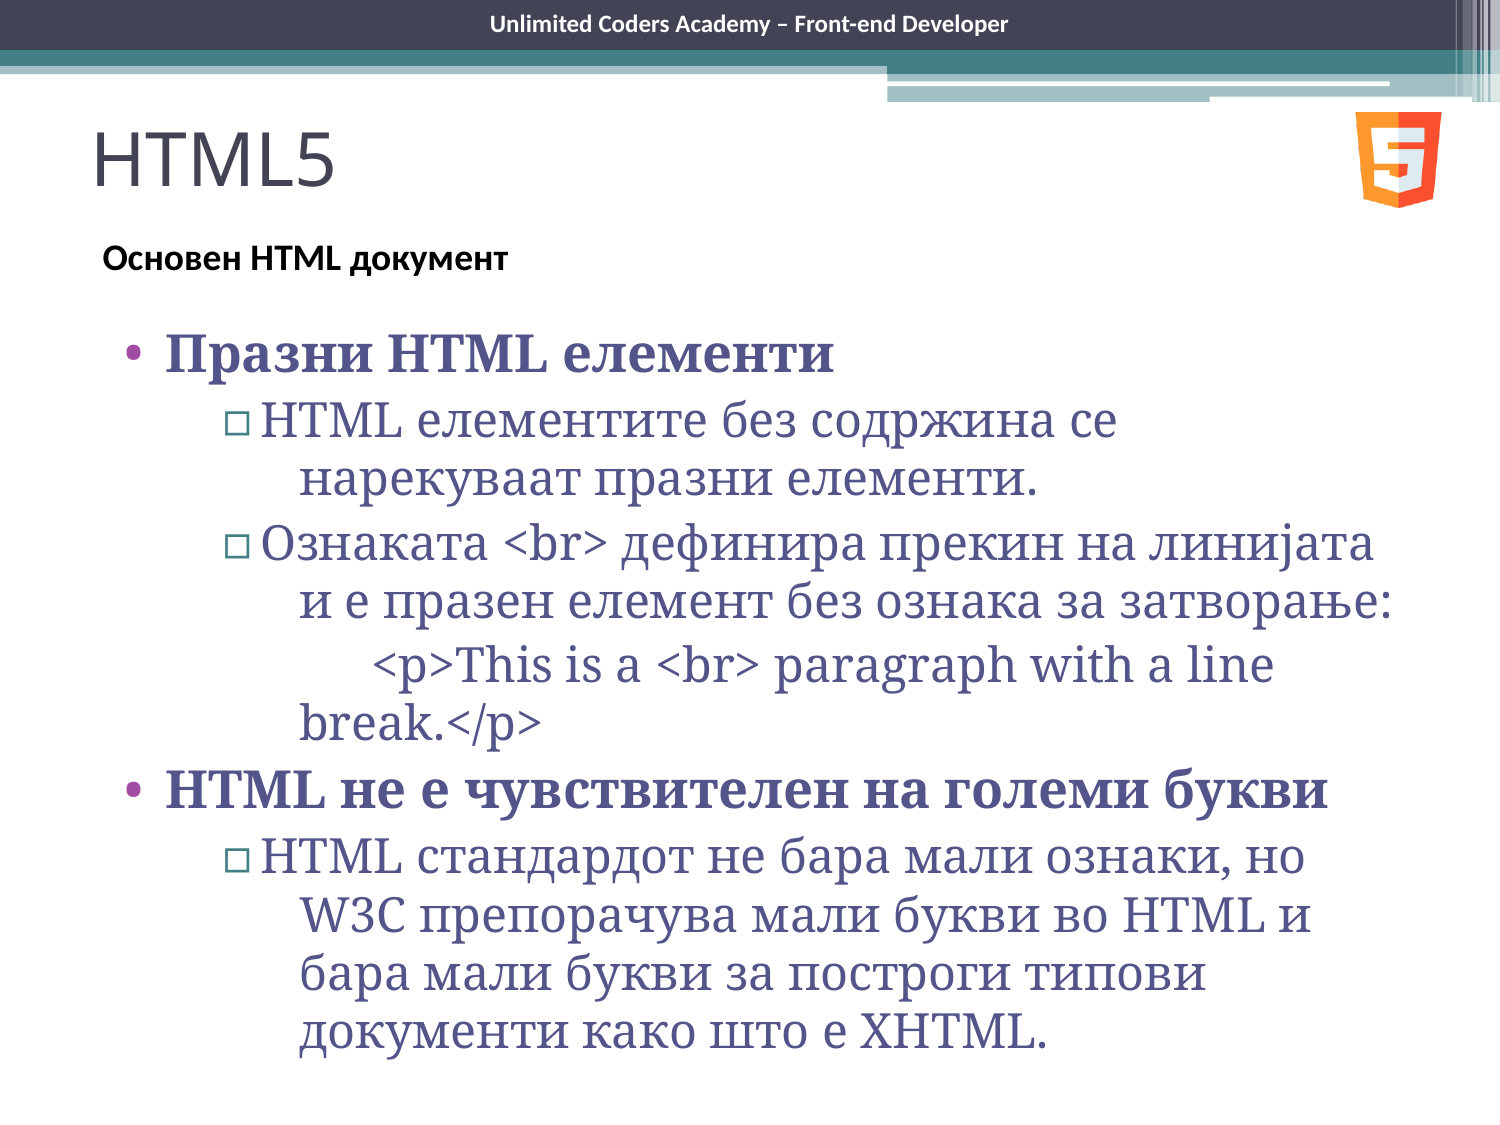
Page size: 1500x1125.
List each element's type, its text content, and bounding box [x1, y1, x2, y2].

picture [1350, 112, 1446, 209]
title HTML5 [75, 99, 1426, 213]
text_box Основен HTML документ [88, 225, 1438, 285]
text_box Unlimited Coders Academy – Front-end Developer [0, 0, 1500, 38]
list Празни HTML елементи HTML елементите без содржина се нарекуваат празни елементи. Ознаката <br> дефинира прекин на линијата и е празен елемент без ознака за затворање: <p>This is a <br> paragraph with a line break.</p> HTML не е чувствителен на големи букви HTML стандардот не бара мали ознаки, но W3C препорачува мали букви во HTML и бара мали букви за построги типови документи како што е XHTML. [75, 312, 1426, 1079]
